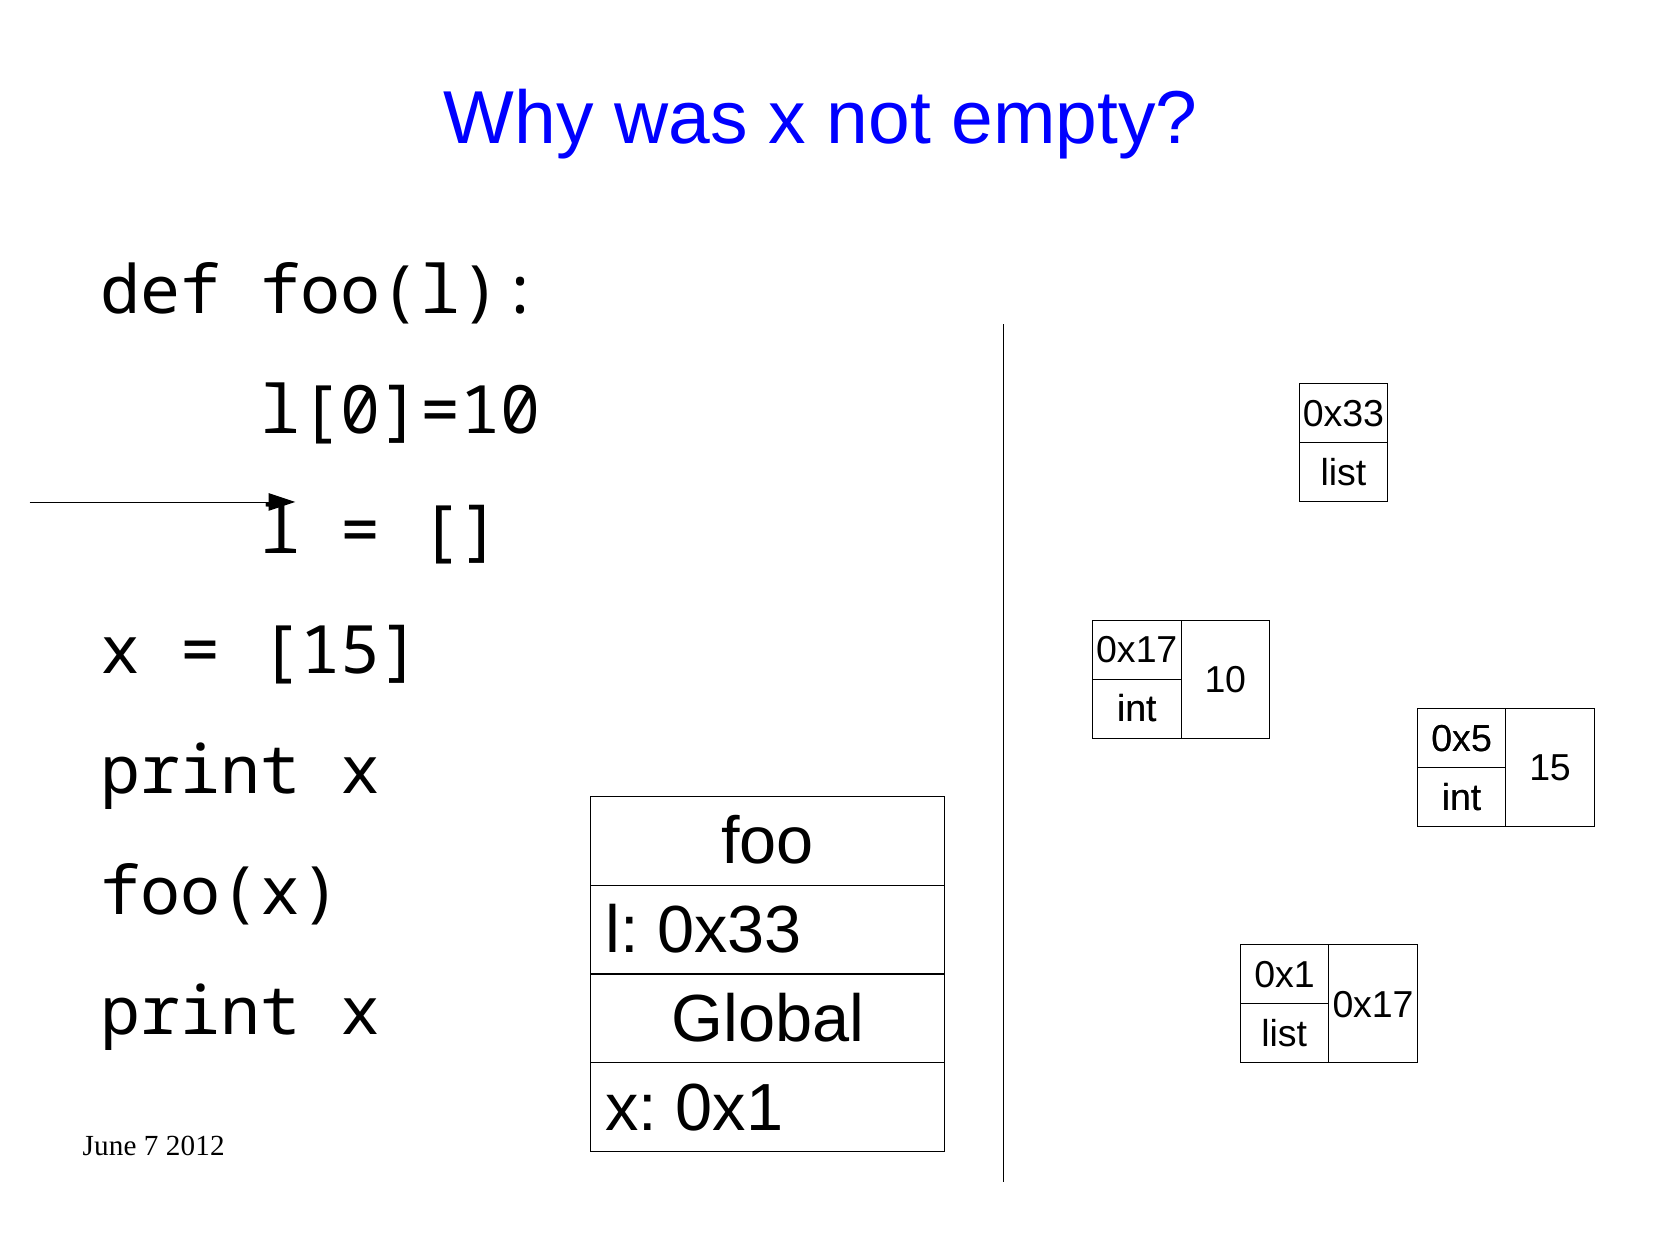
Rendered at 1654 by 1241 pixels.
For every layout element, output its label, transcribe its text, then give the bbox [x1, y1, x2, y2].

text_box foo [590, 796, 945, 885]
text_box 0x1 [1240, 944, 1328, 1004]
text_box Global [590, 973, 945, 1062]
text_box list [1299, 443, 1388, 502]
list def foo(l): l[0]=10 l = [] x = [15] print x foo(x) print x [29, 241, 756, 886]
title Why was x not empty? [76, 58, 1565, 178]
text_box 0x17 [1328, 944, 1418, 1063]
text_box 0x33 [1299, 383, 1388, 443]
text_box list [1240, 1004, 1328, 1063]
text_box int [1092, 679, 1182, 739]
text_box 10 [1181, 620, 1270, 739]
text_box l: 0x33 [591, 886, 836, 973]
text_box x: 0x1 [591, 1063, 817, 1151]
text_box 0x5 [1417, 708, 1506, 768]
text_box 15 [1506, 708, 1595, 827]
text_box 0x17 [1092, 620, 1181, 679]
text_box int [1417, 768, 1506, 827]
